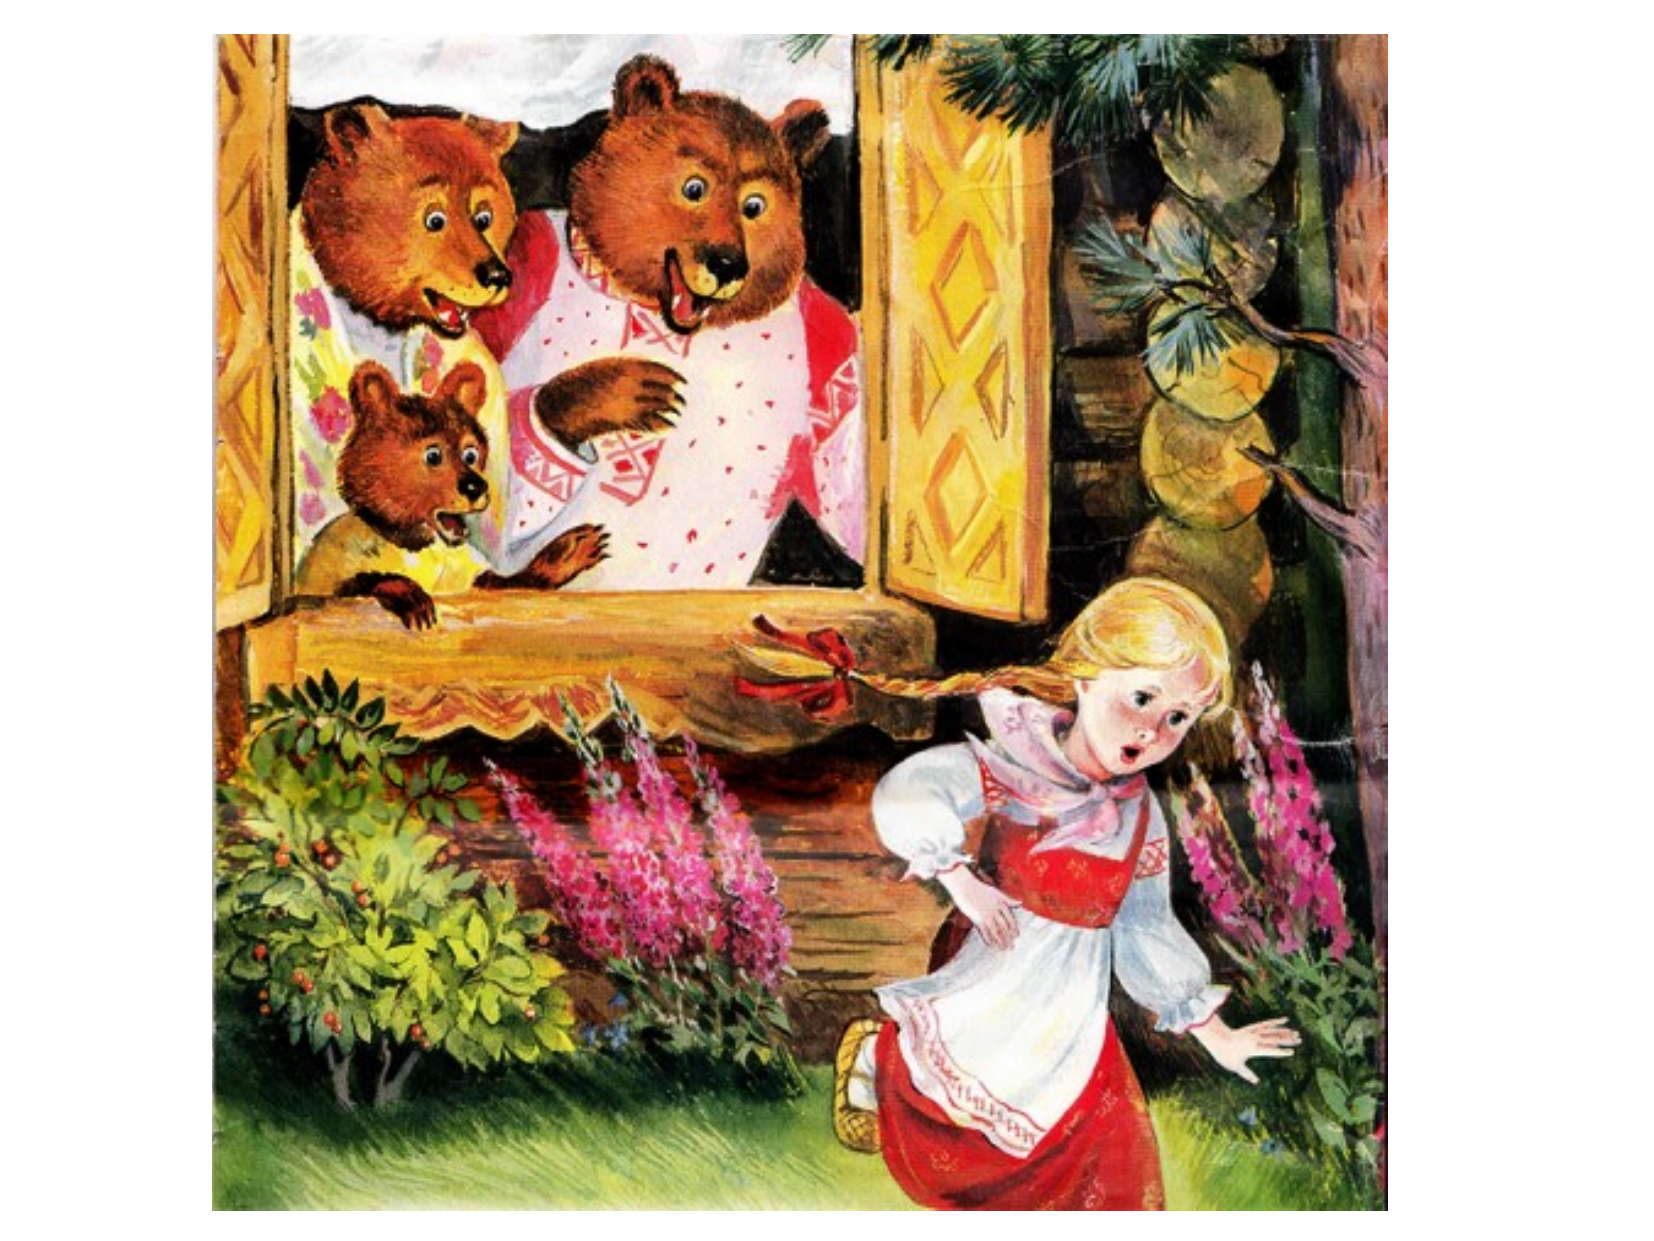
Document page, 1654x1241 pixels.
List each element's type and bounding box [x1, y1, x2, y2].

picture [212, 34, 1388, 1211]
